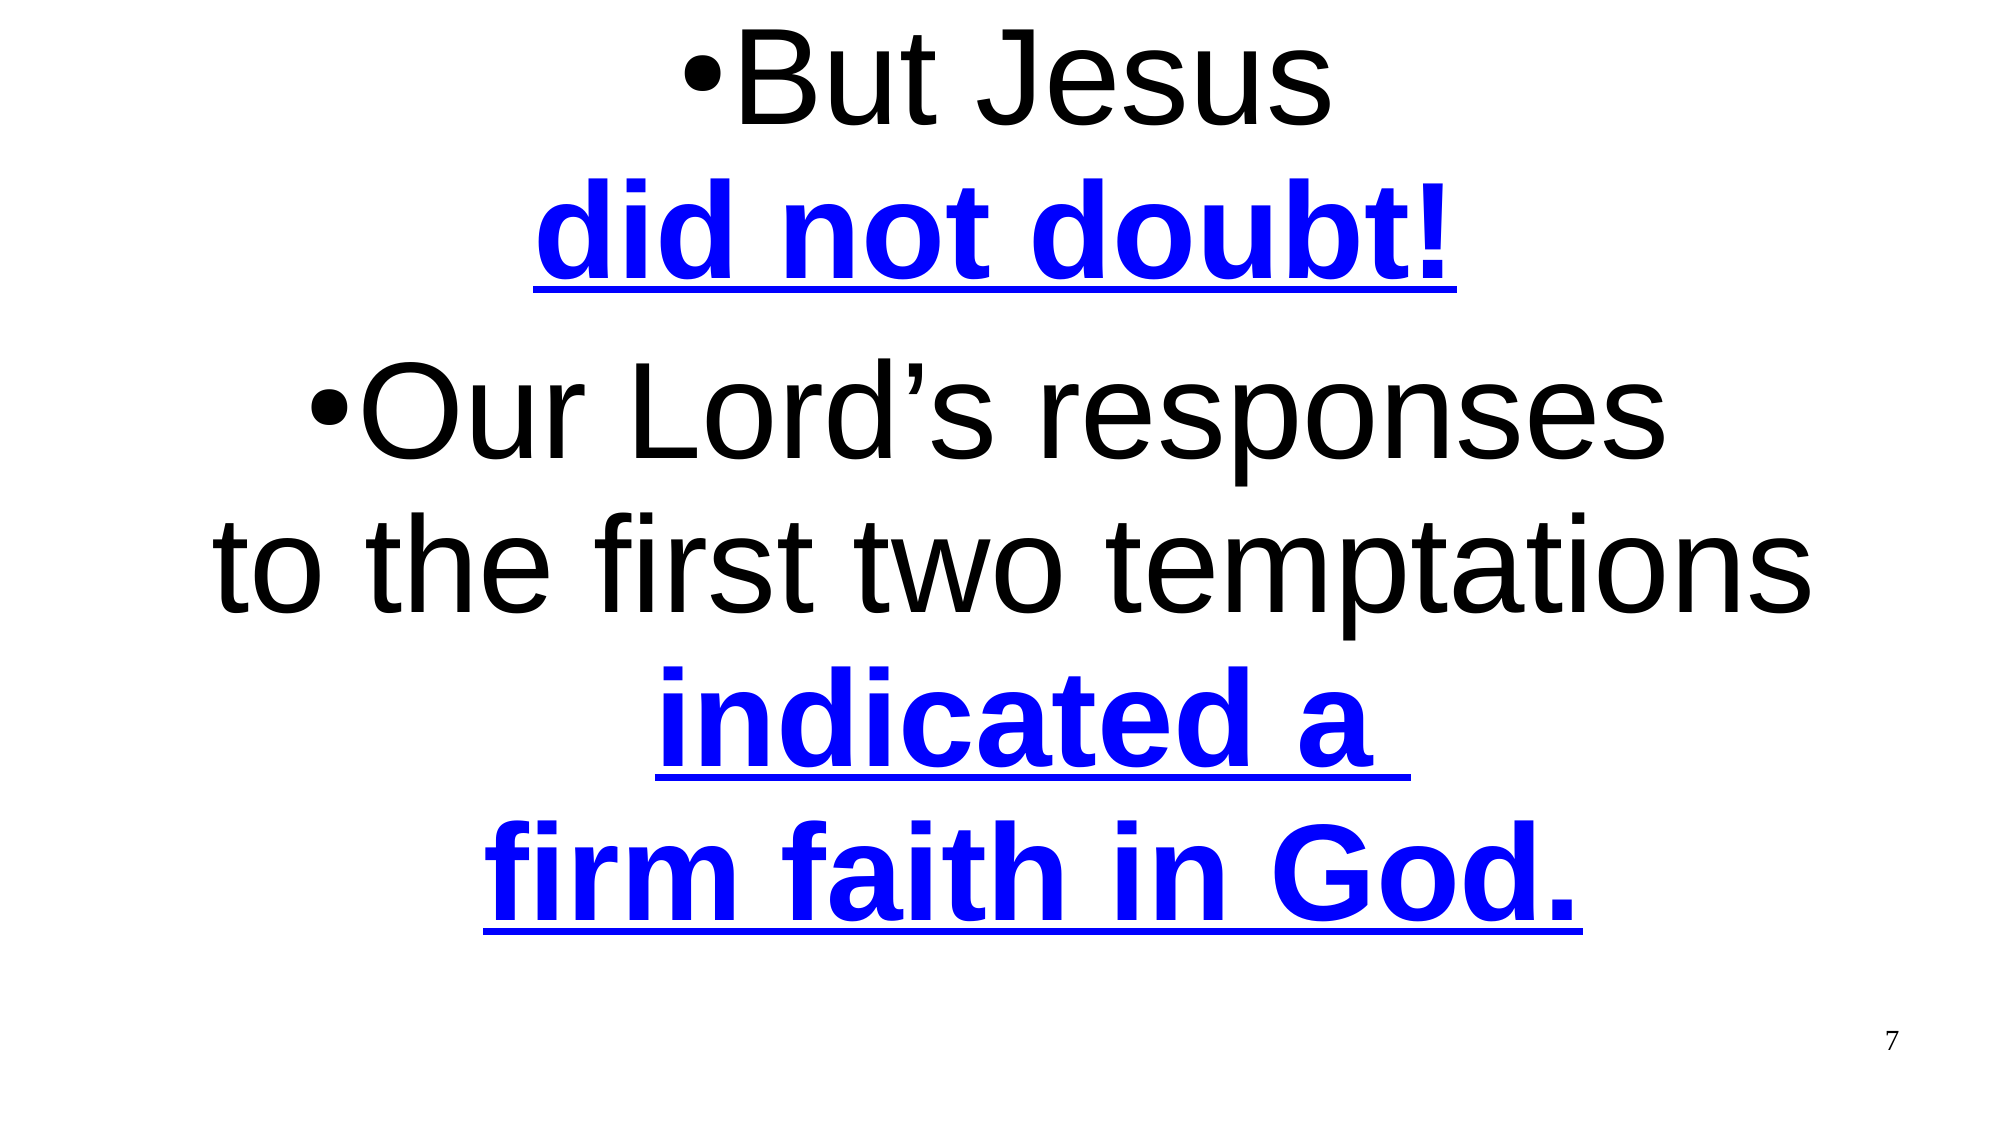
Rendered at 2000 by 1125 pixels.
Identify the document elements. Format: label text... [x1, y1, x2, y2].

list But Jesus did not doubt! Our Lord’s responses to the first two temptations indicated a firm faith in God. [0, 0, 1996, 1123]
